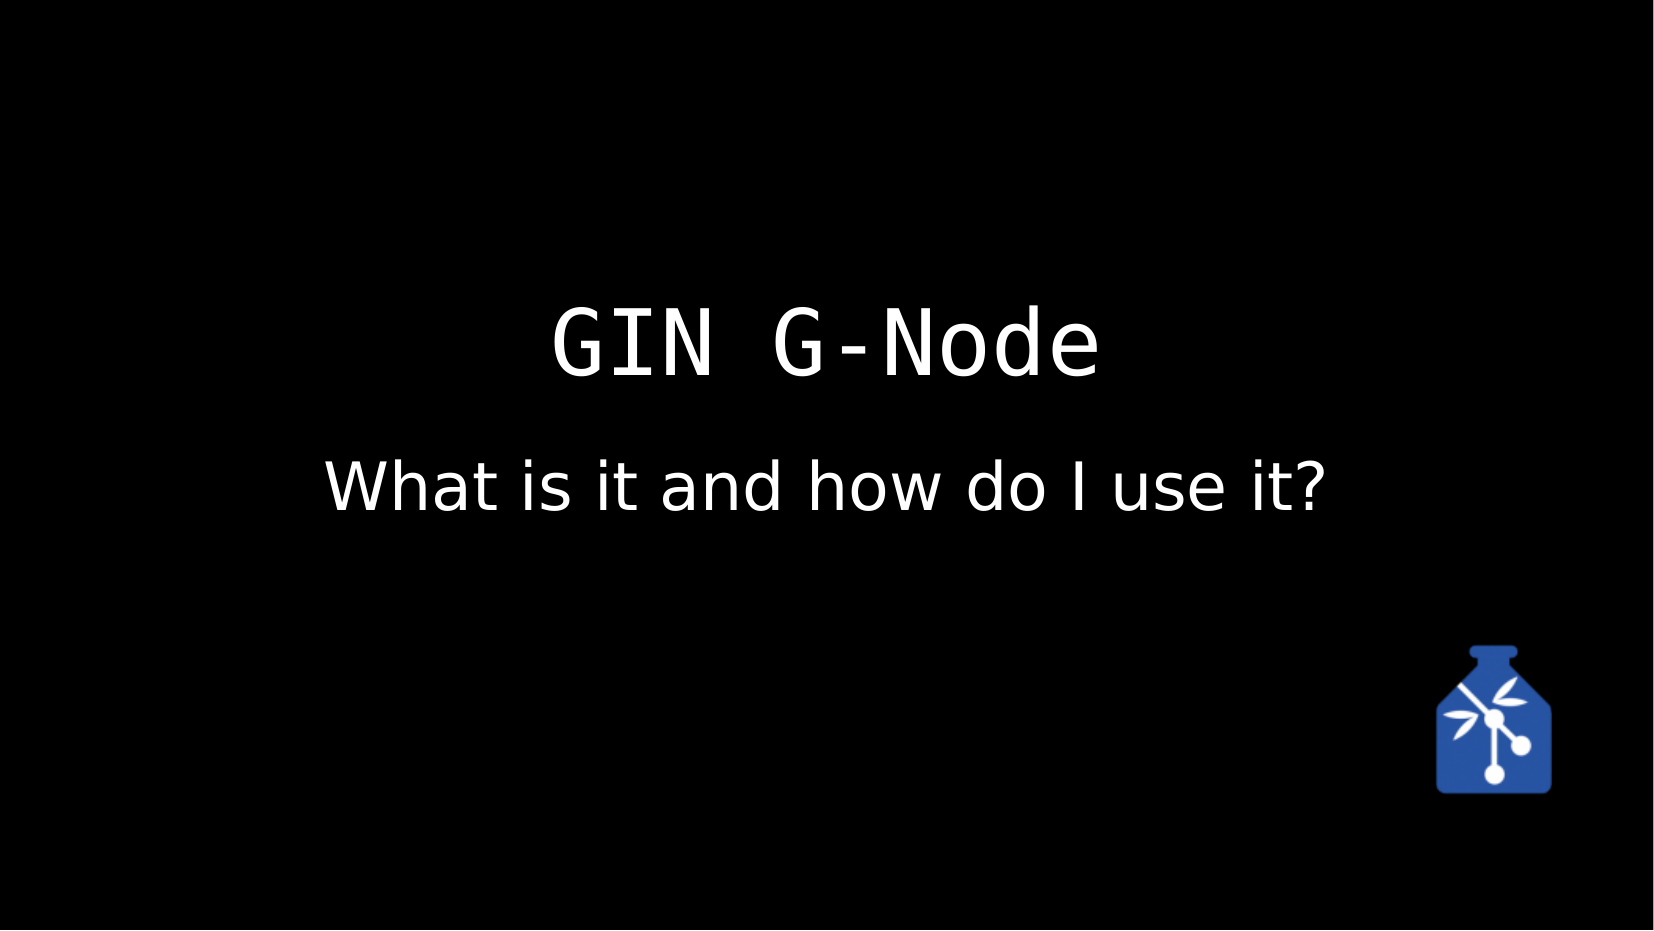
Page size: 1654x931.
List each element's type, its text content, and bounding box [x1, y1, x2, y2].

subtitle What is it and how do I use it? [82, 217, 1571, 758]
picture [1417, 640, 1574, 798]
